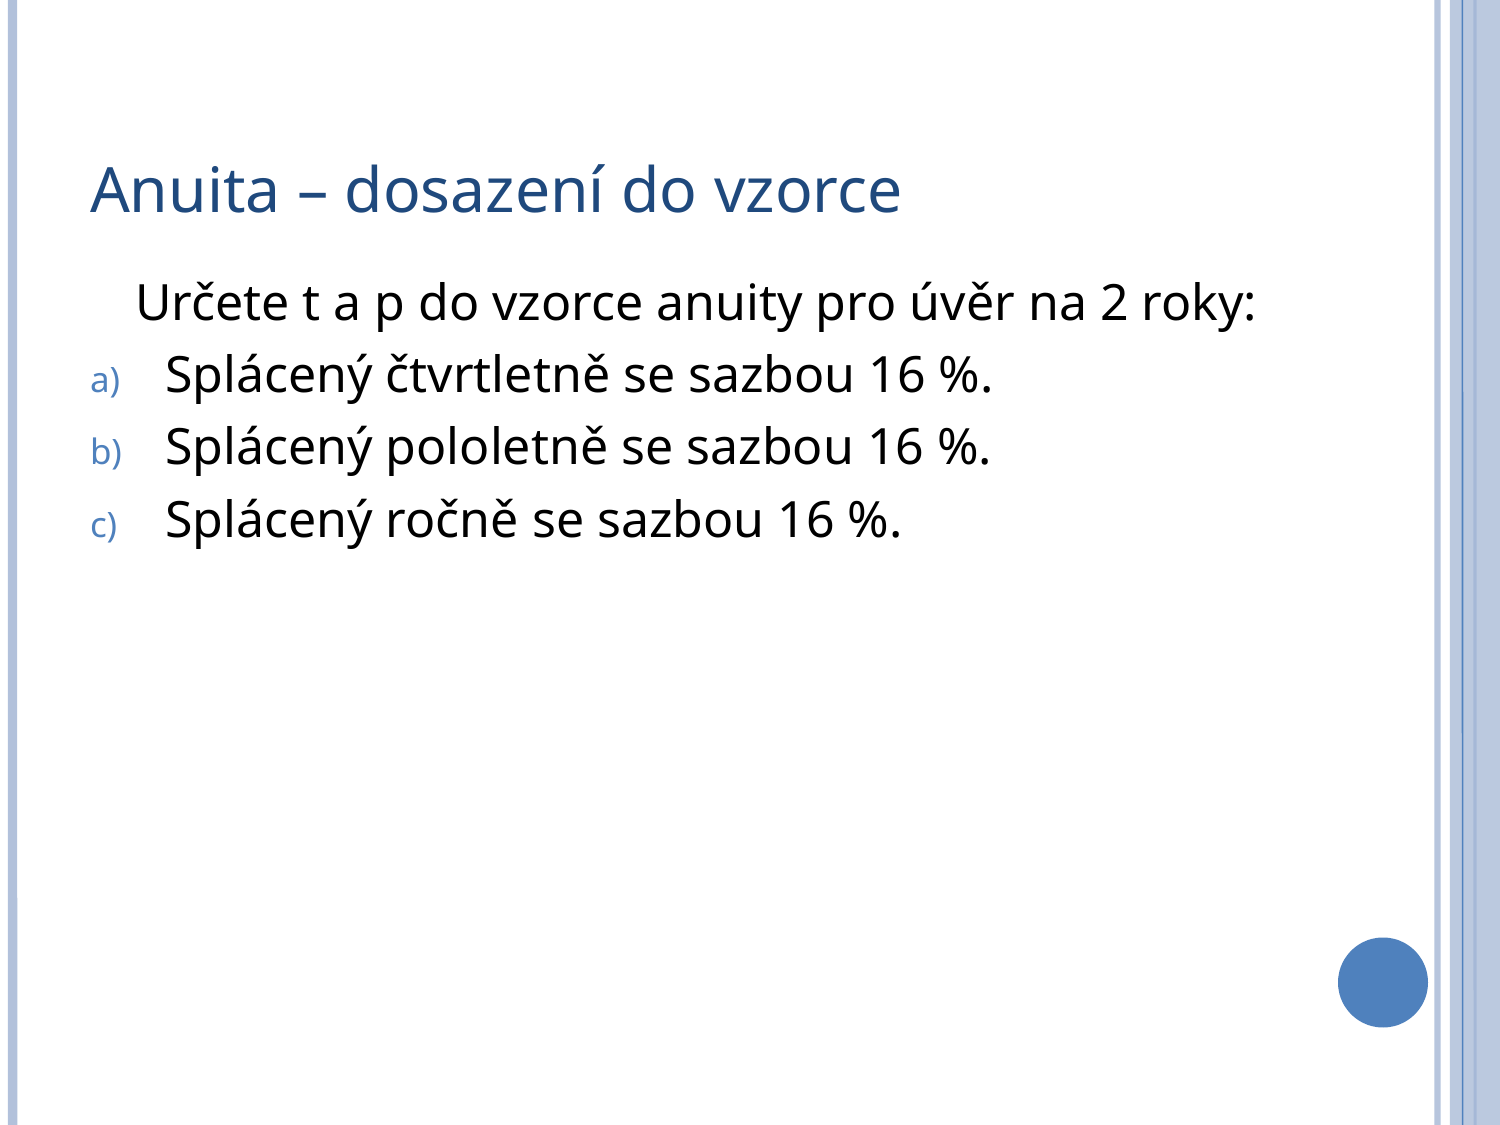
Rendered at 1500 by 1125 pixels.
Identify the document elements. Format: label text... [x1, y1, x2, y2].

list Určete t a p do vzorce anuity pro úvěr na 2 roky: Splácený čtvrtletně se sazbou 16 %. Splácený pololetně se sazbou 16 %. Splácený ročně se sazbou 16 %. [75, 262, 1300, 1062]
title Anuita – dosazení do vzorce [75, 45, 1300, 233]
